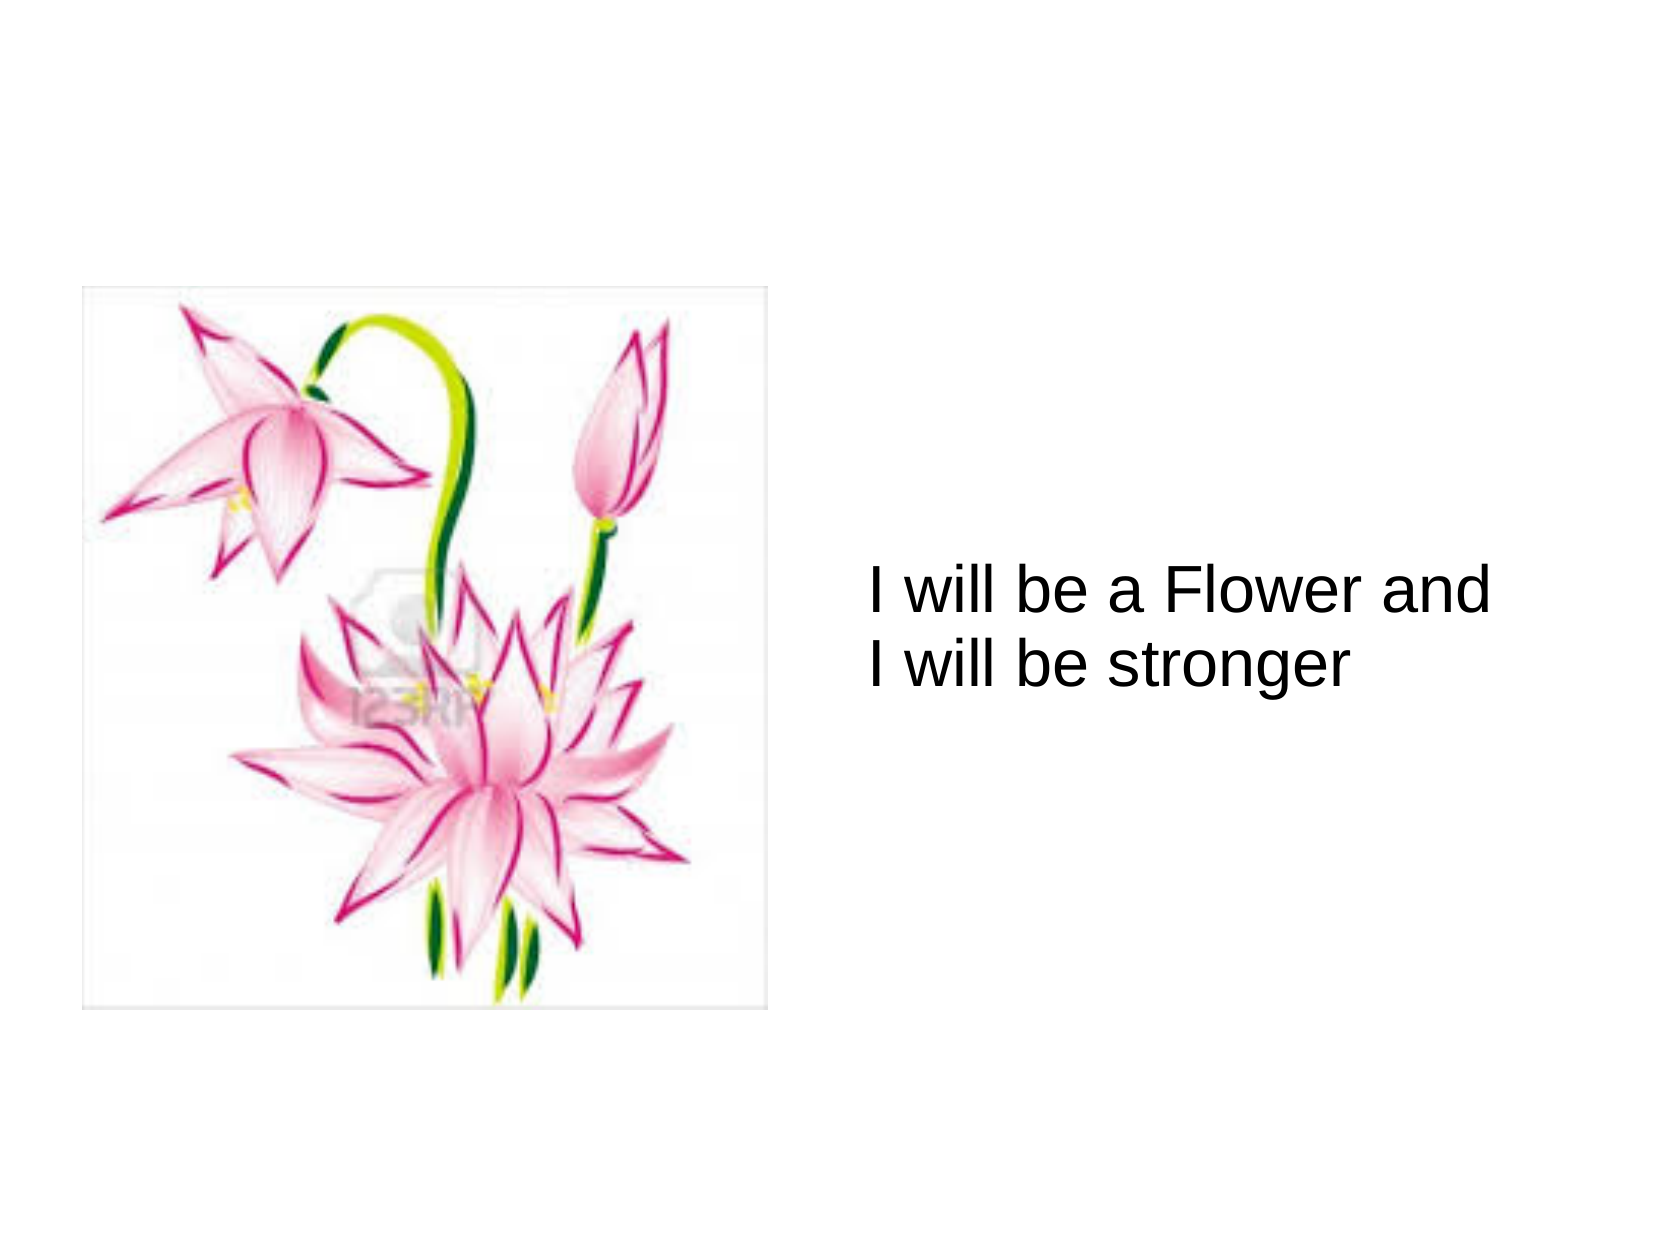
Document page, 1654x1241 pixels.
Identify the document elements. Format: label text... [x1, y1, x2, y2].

list '-y(-nt l [768, 290, 1538, 1010]
picture [82, 286, 768, 1010]
text_box I will be a Flower and I will be stronger [852, 544, 1538, 815]
